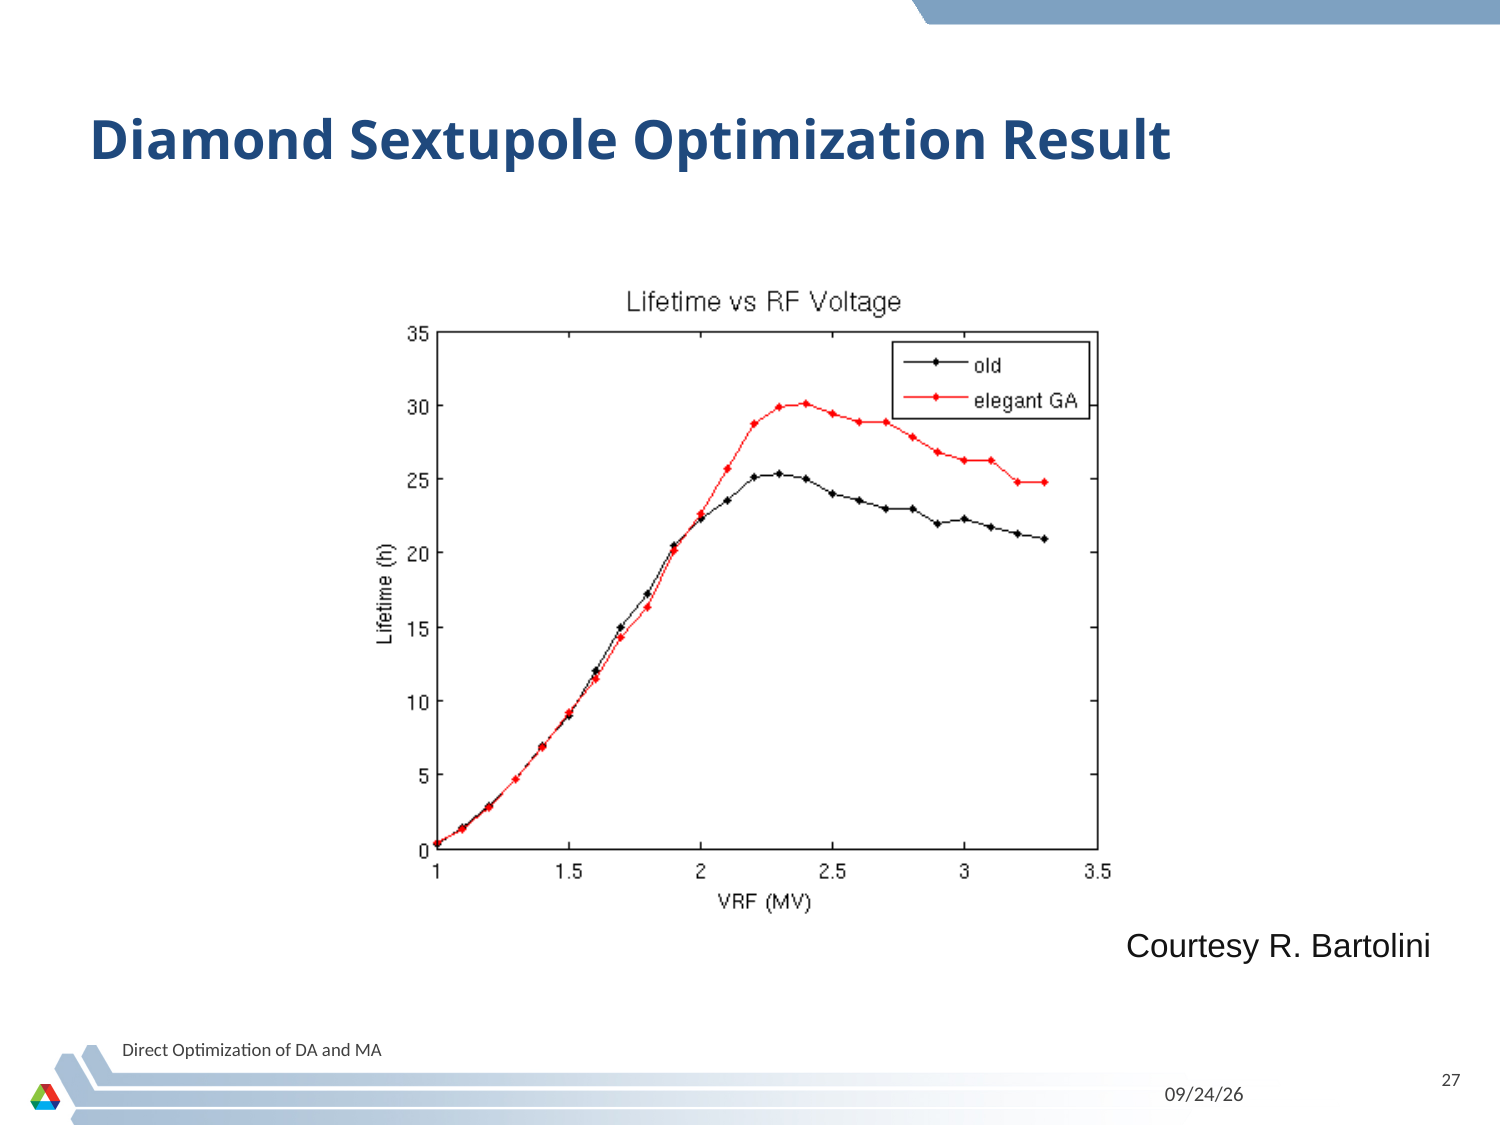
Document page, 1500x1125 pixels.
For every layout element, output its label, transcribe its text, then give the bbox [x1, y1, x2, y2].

picture [0, 1037, 1500, 1125]
text_box Courtesy R. Bartolini [1111, 919, 1447, 972]
title Diamond Sextupole Optimization Result [75, 37, 1426, 241]
picture [0, 0, 1500, 26]
picture [325, 278, 1179, 919]
